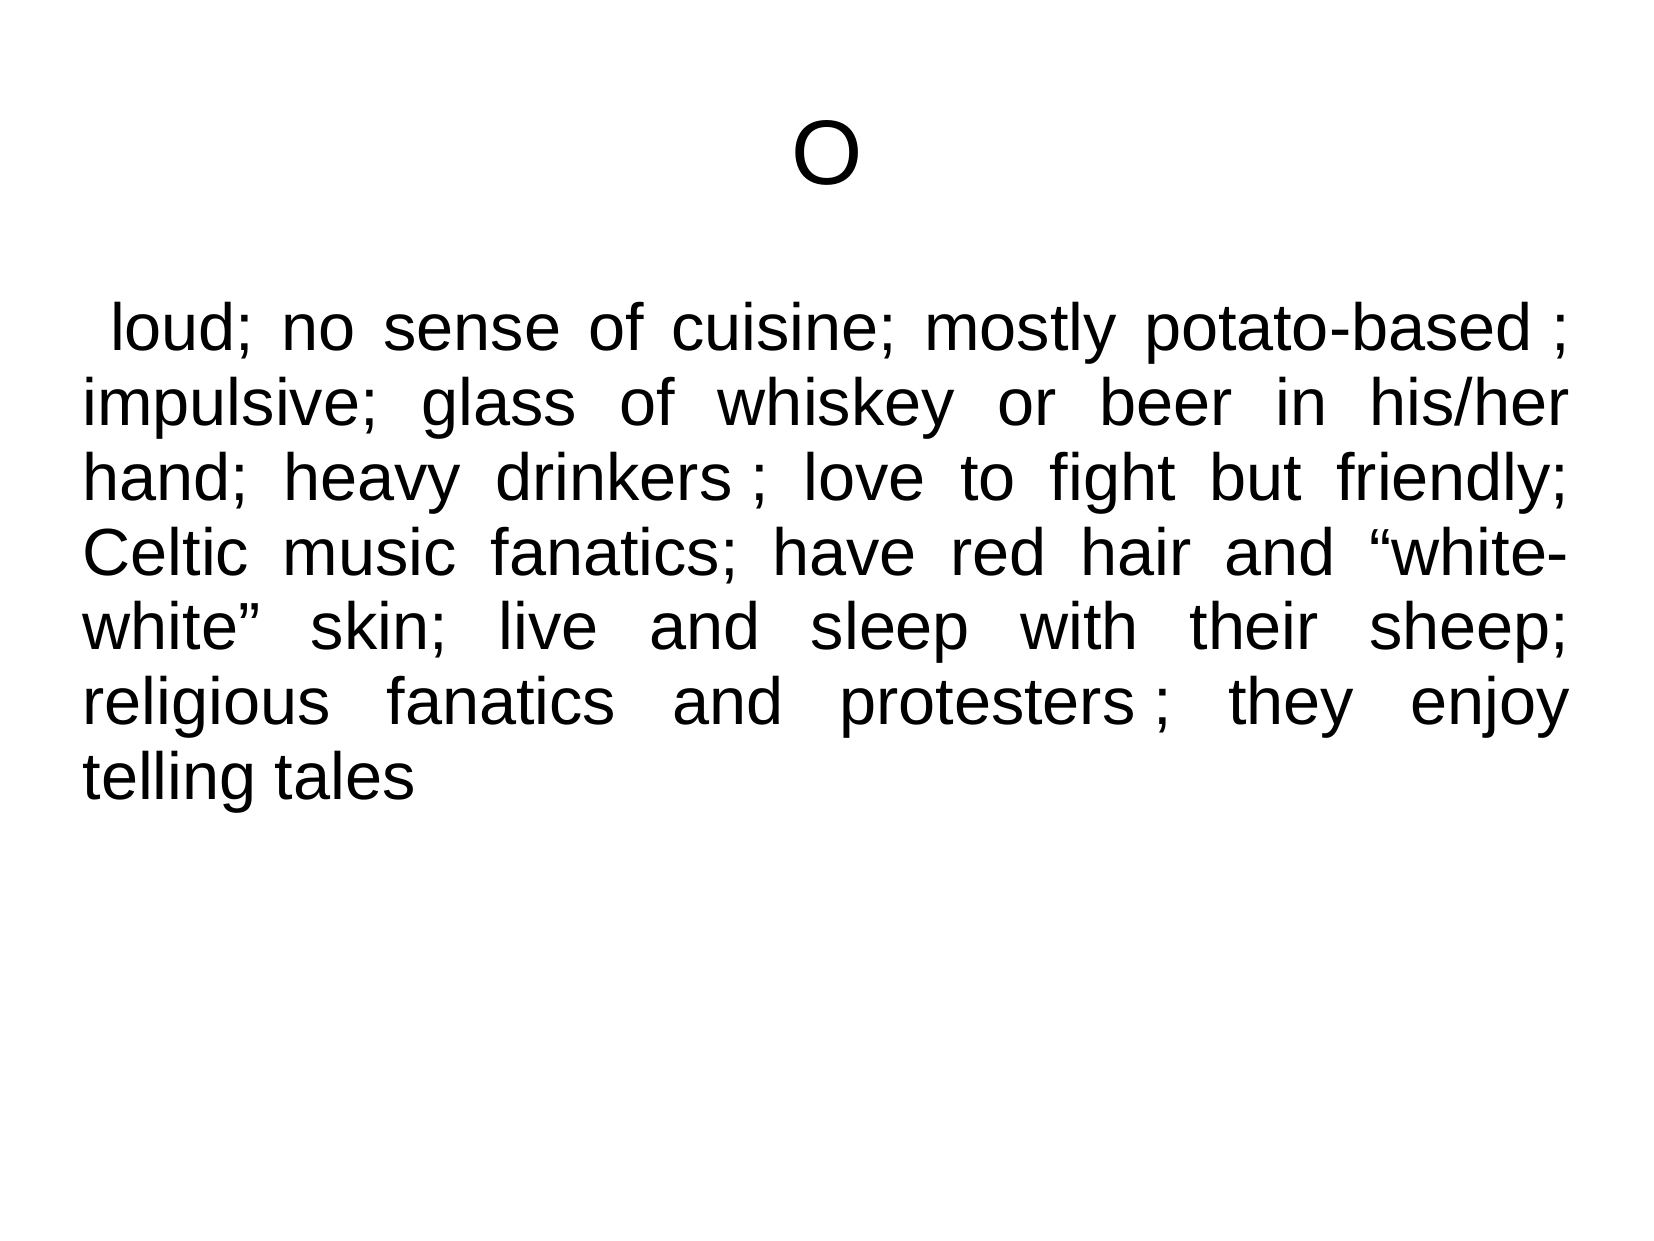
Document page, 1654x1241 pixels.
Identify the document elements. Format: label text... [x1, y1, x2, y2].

list loud; no sense of cuisine; mostly potato-based ; impulsive; glass of whiskey or beer in his/her hand; heavy drinkers ; love to fight but friendly; Celtic music fanatics; have red hair and “white-white” skin; live and sleep with their sheep; religious fanatics and protesters ; they enjoy telling tales [82, 290, 1571, 1109]
title O [82, 49, 1571, 257]
